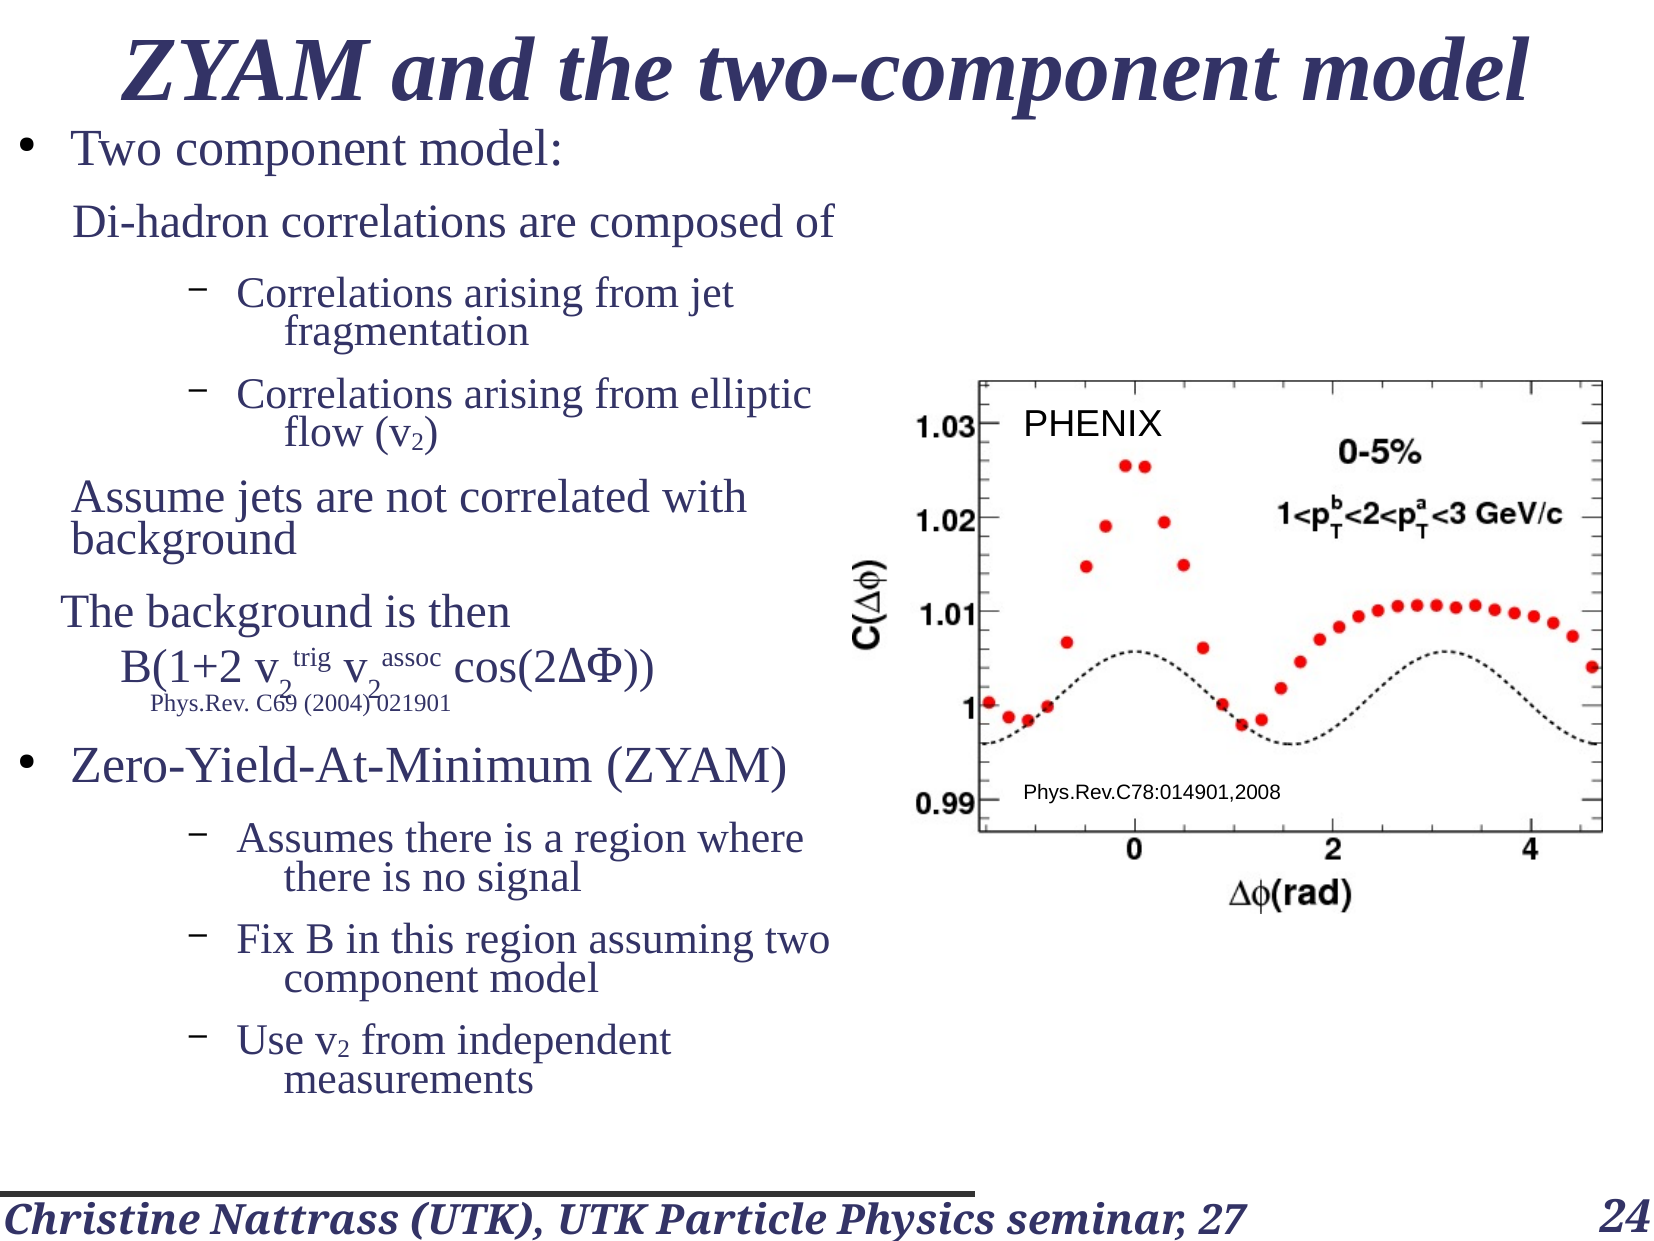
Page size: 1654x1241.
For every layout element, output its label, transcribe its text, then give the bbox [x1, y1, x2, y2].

text_box Phys.Rev.C78:014901,2008 [1008, 773, 1297, 812]
title ZYAM and the two-component model [82, 15, 1571, 125]
text_box PHENIX [1008, 394, 1384, 452]
list Two component model: Di-hadron correlations are composed of Correlations arising from jet fragmentation Correlations arising from elliptic flow (v2) Assume jets are not correlated with background The background is then B(1+2 v2trig v2assoc cos(2ΔΦ))‏ Phys.Rev. C69 (2004) 021901 Zero-Yield-At-Minimum (ZYAM) Assumes there is a region where there is no signal Fix B in this region assuming two component model Use v2 from independent measurements [0, 128, 901, 1170]
picture [901, 379, 1603, 914]
